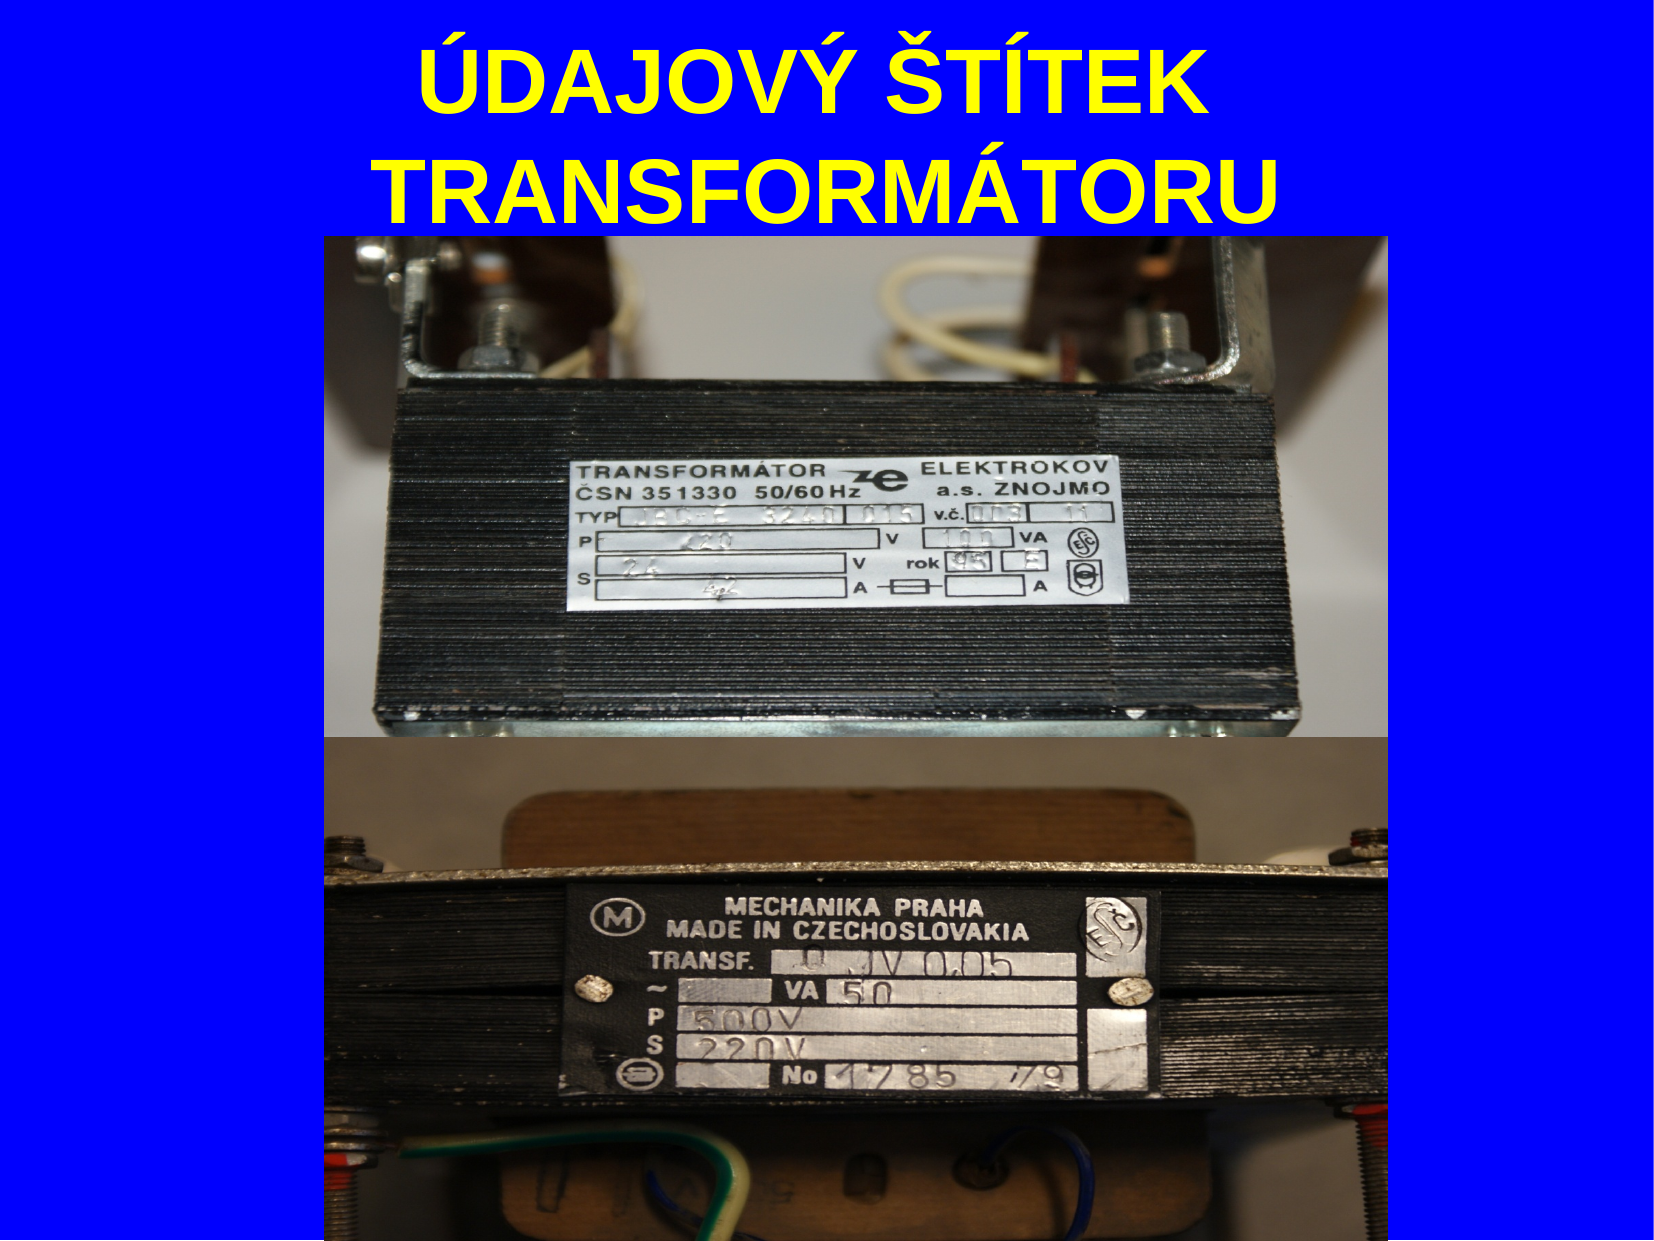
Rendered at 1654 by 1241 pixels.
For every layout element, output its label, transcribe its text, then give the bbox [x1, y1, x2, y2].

picture [324, 236, 1388, 737]
title ÚDAJOVÝ ŠTÍTEK TRANSFORMÁTORU [29, 22, 1624, 237]
picture [324, 738, 1388, 1241]
